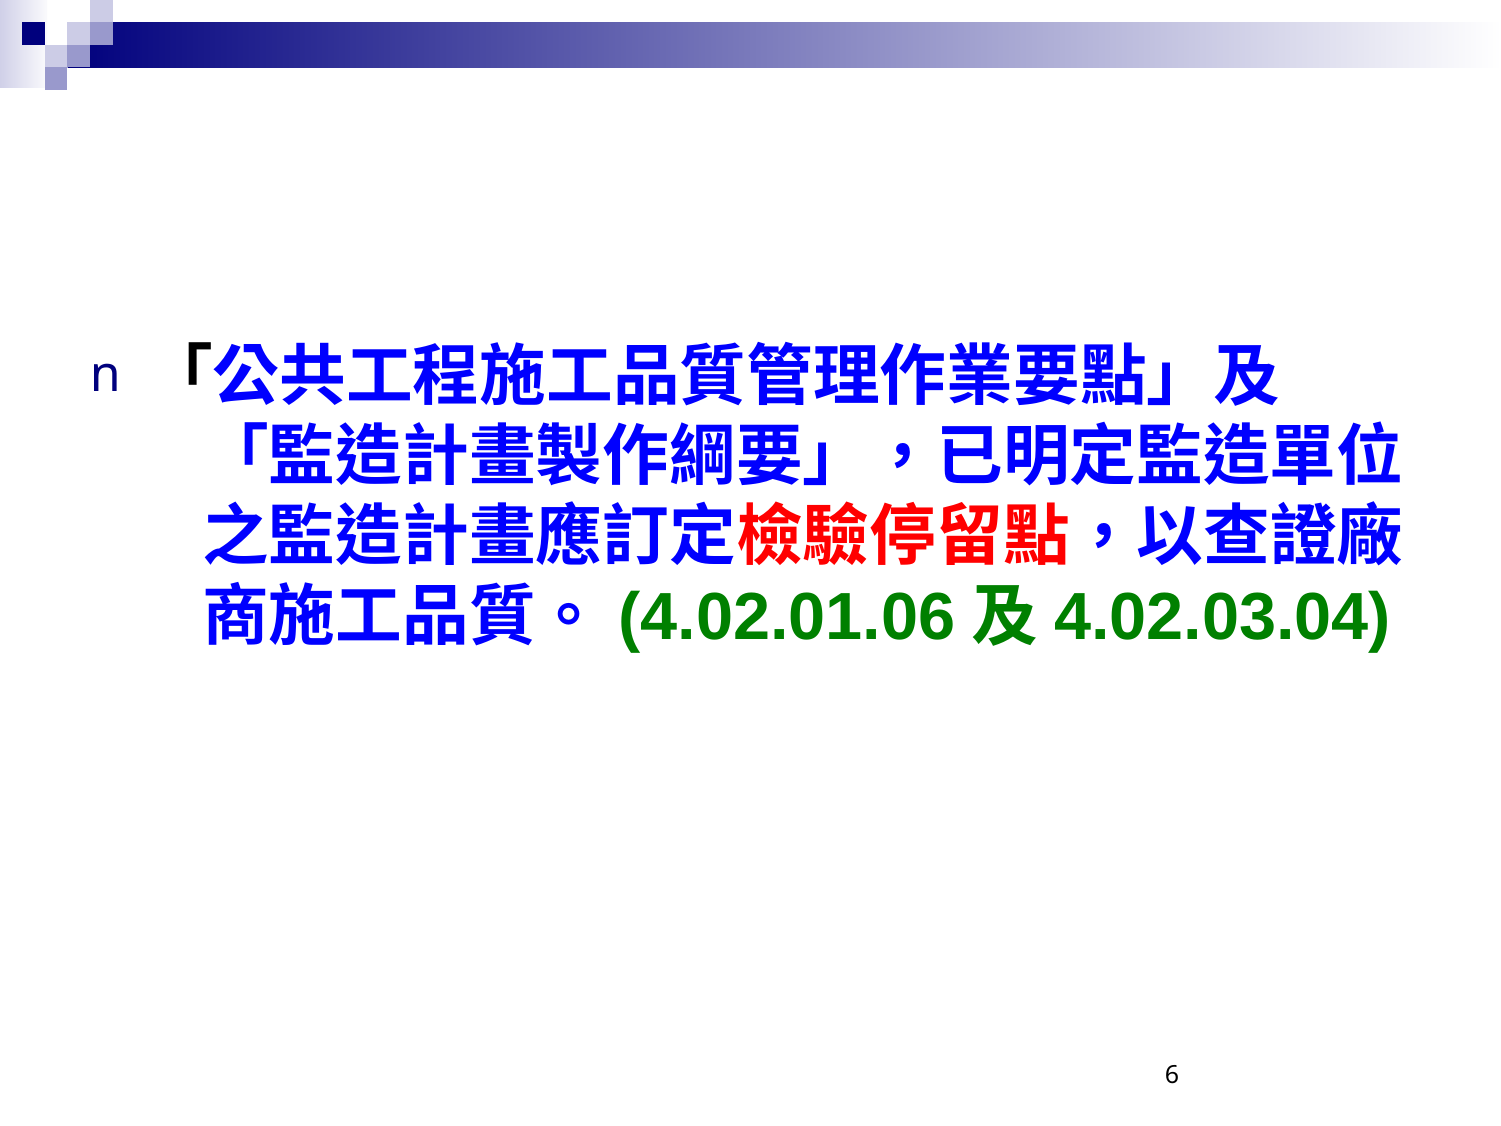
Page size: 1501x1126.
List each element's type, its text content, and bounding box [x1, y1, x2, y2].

text_box [1149, 1025, 1501, 1101]
list 「公共工程施工品質管理作業要點」及「監造計畫製作綱要」，已明定監造單位之監造計畫應訂定檢驗停留點，以查證廠商施工品質。(4.02.01.06及4.02.03.04) [74, 324, 1426, 964]
